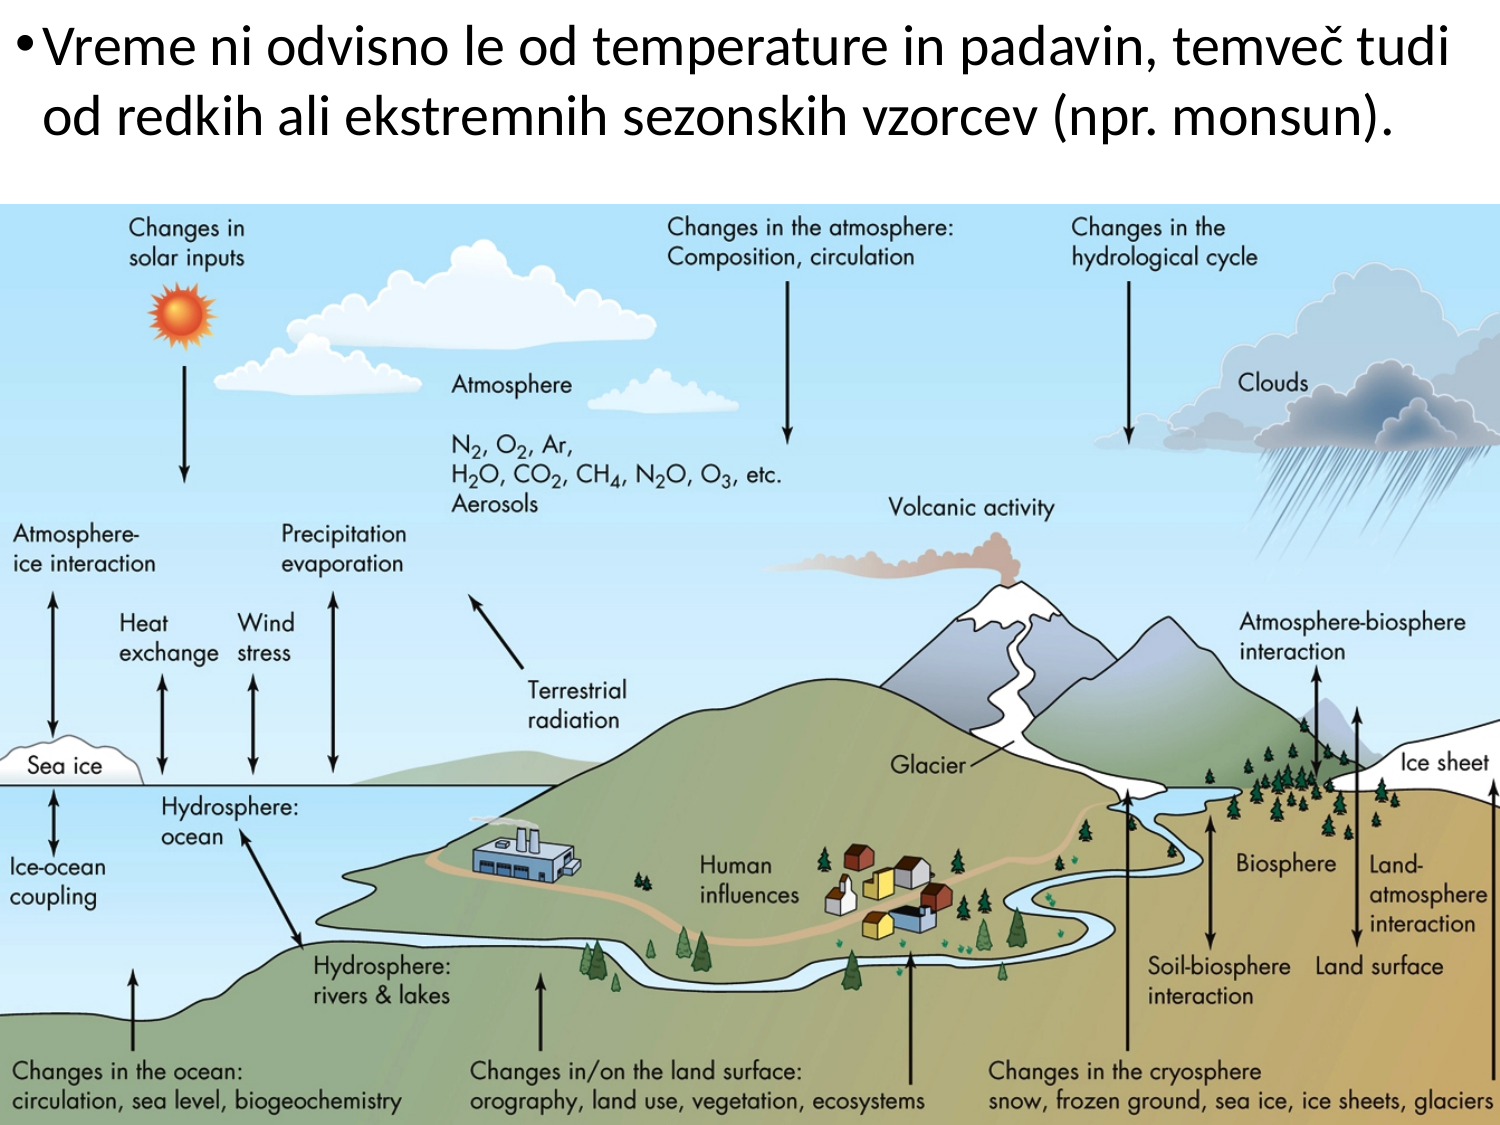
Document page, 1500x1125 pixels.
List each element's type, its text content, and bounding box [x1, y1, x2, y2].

list Vreme ni odvisno le od temperature in padavin, temveč tudi od redkih ali ekstremnih sezonskih vzorcev (npr. monsun). [0, 0, 1500, 204]
picture [0, 204, 1500, 1125]
